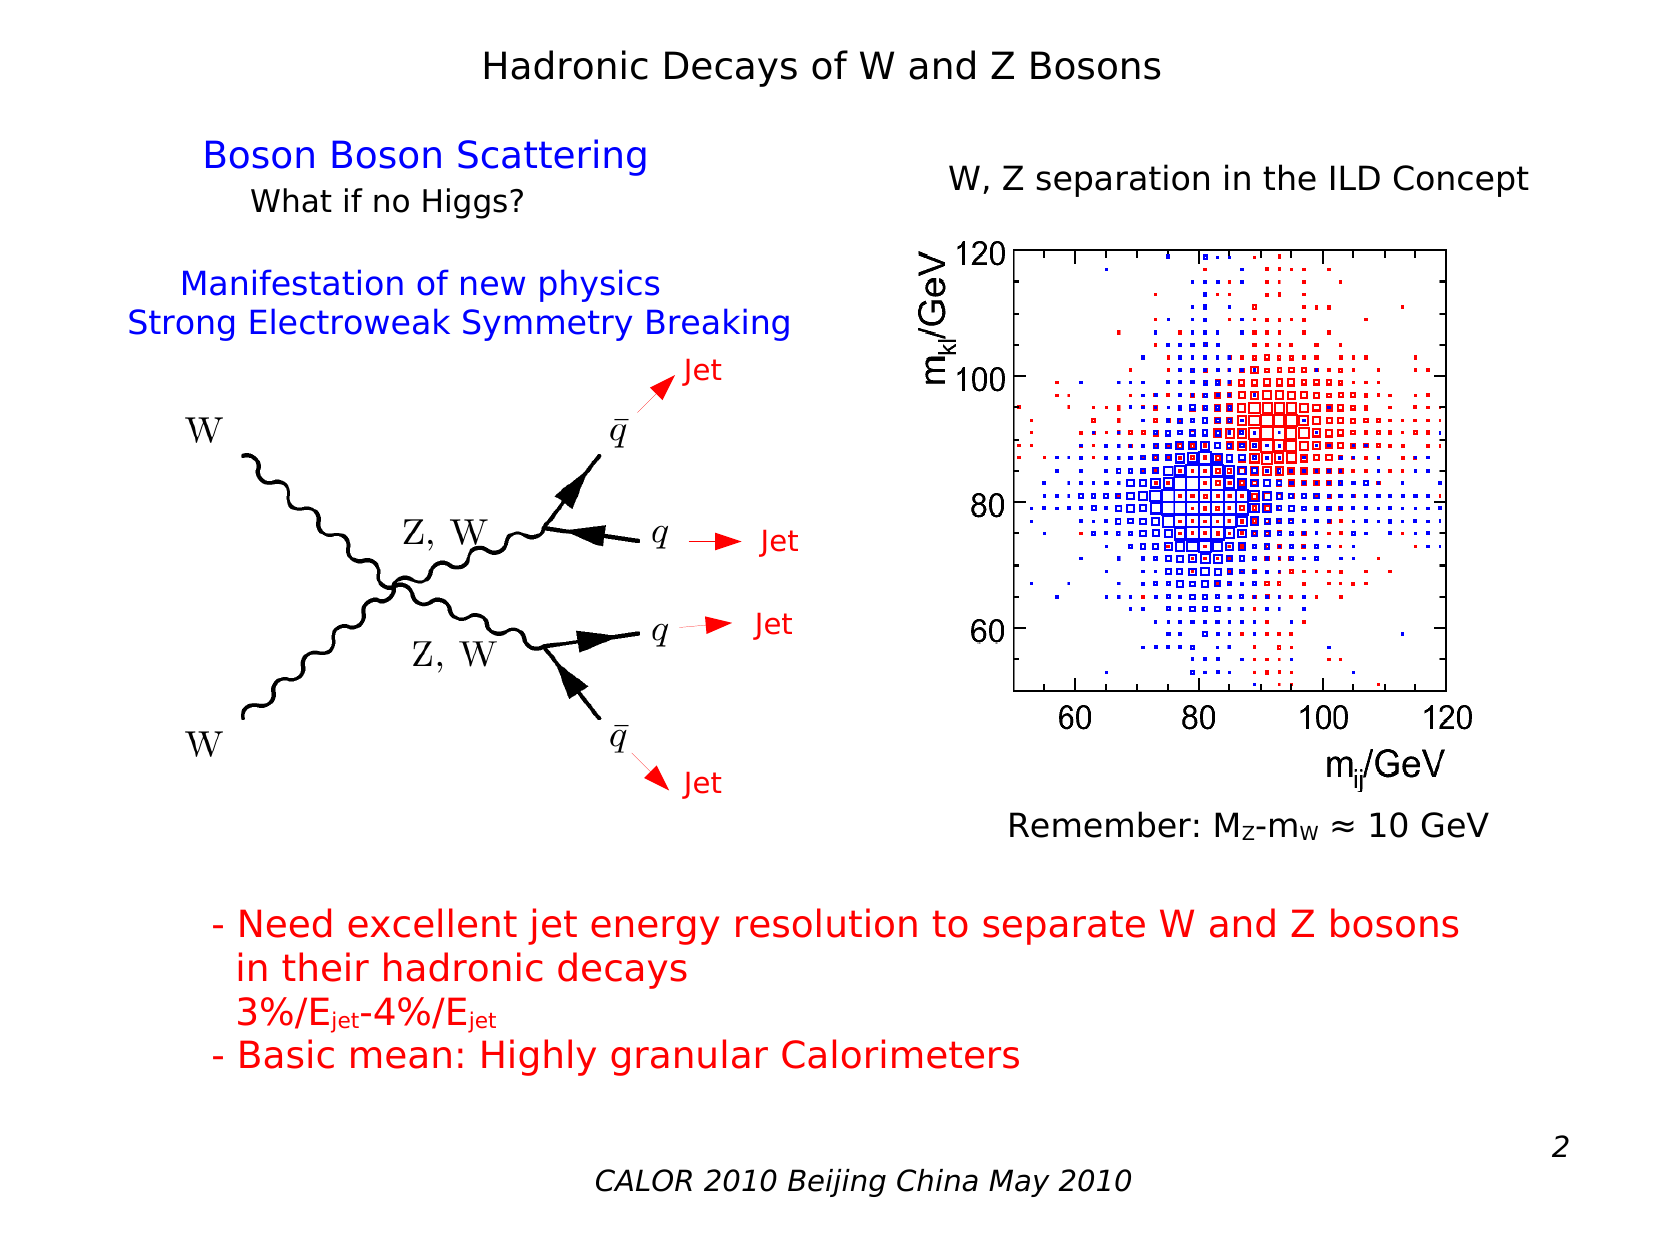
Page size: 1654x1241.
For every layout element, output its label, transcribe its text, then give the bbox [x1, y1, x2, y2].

text_box Manifestation of new physics Strong Electroweak Symmetry Breaking [112, 257, 808, 350]
text_box W, Z separation in the ILD Concept [933, 152, 1546, 207]
text_box Jet [669, 759, 738, 809]
text_box Jet [739, 599, 808, 649]
text_box Boson Boson Scattering What if no Higgs? [187, 126, 665, 229]
picture [908, 230, 1493, 792]
text_box Jet [669, 345, 738, 395]
picture [150, 388, 744, 800]
text_box Jet [745, 517, 814, 567]
text_box Hadronic Decays of W and Z Bosons [466, 37, 1178, 96]
text_box - Need excellent jet energy resolution to separate W and Z bosons in their hadronic decays 3%/Ejet-4%/Ejet - Basic mean: Highly granular Calorimeters [196, 895, 1477, 1097]
text_box Remember: MZ-mW ≈ 10 GeV [992, 799, 1505, 864]
